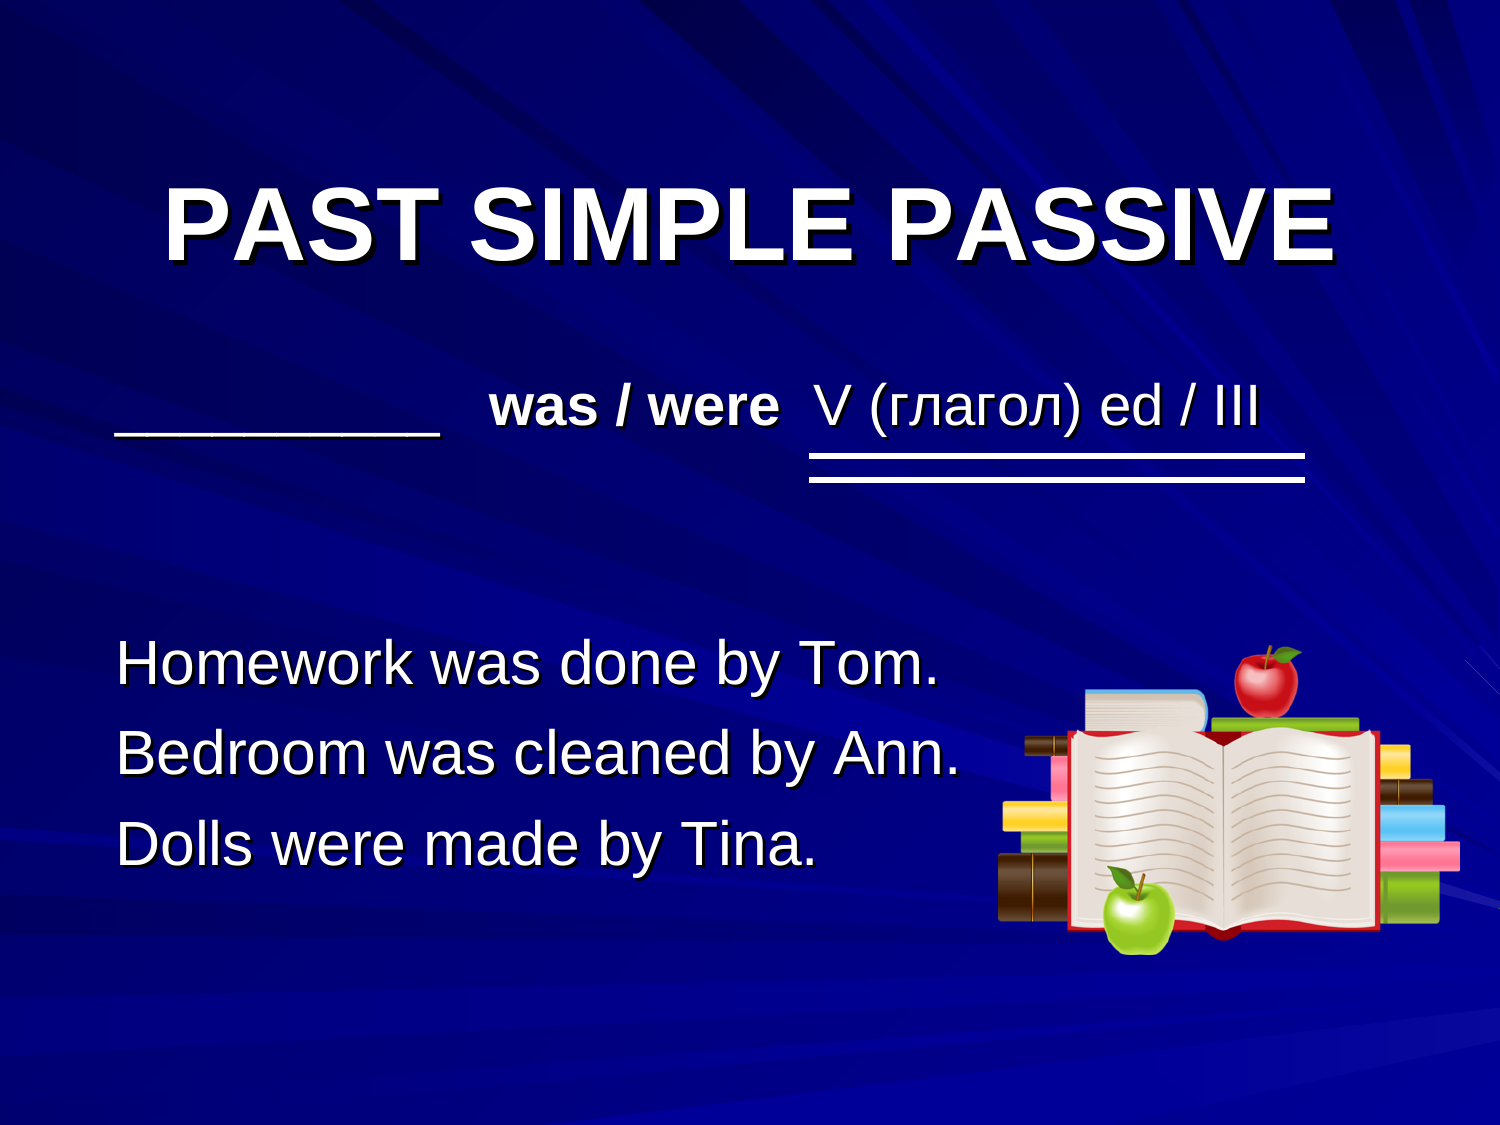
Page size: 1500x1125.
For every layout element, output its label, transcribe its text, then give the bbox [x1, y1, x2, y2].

title PAST SIMPLE PASSIVE [29, 148, 1471, 373]
list __________ was / were V (глагол) ed / III Homework was done by Tom. Bedroom was cleaned by Ann. Dolls were made by Tina. [100, 338, 1376, 977]
picture [998, 645, 1460, 955]
